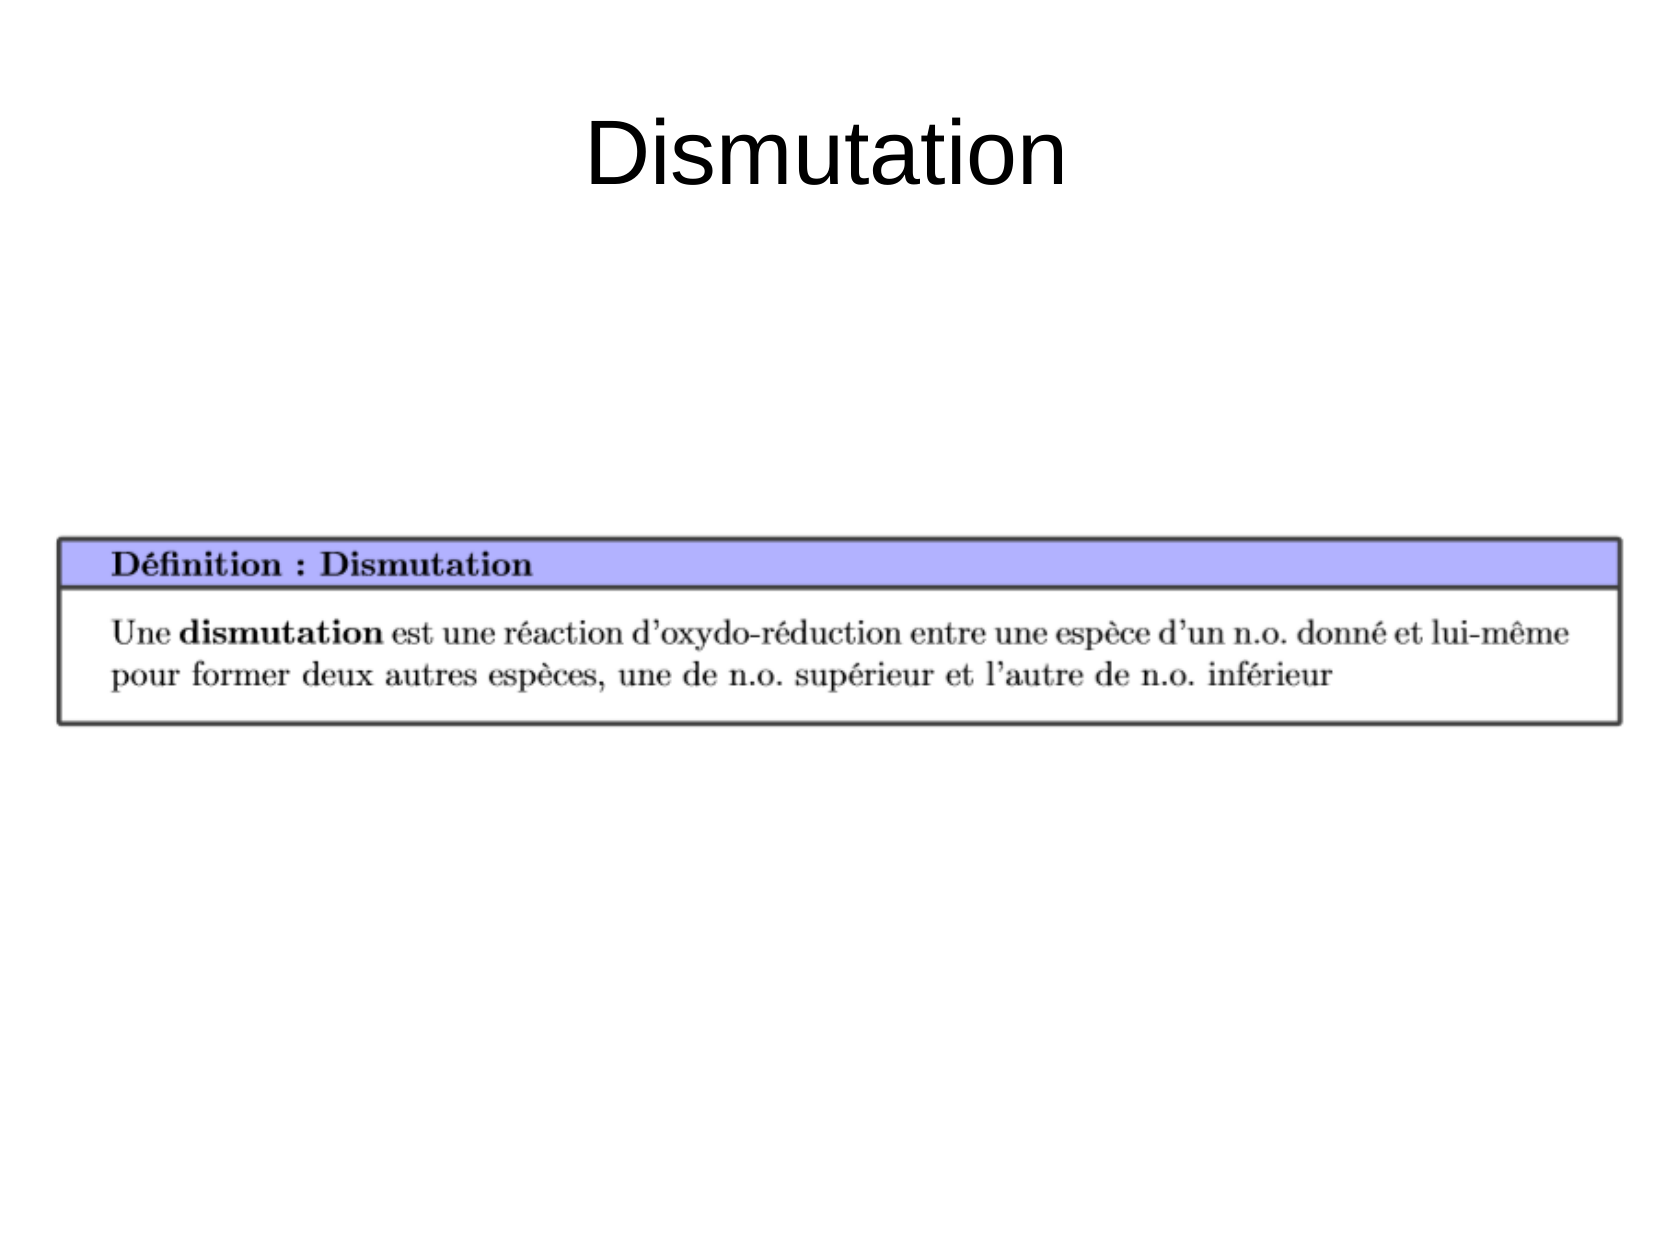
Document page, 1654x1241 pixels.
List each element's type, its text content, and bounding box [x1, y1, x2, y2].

picture [46, 519, 1642, 745]
title Dismutation [82, 49, 1571, 257]
